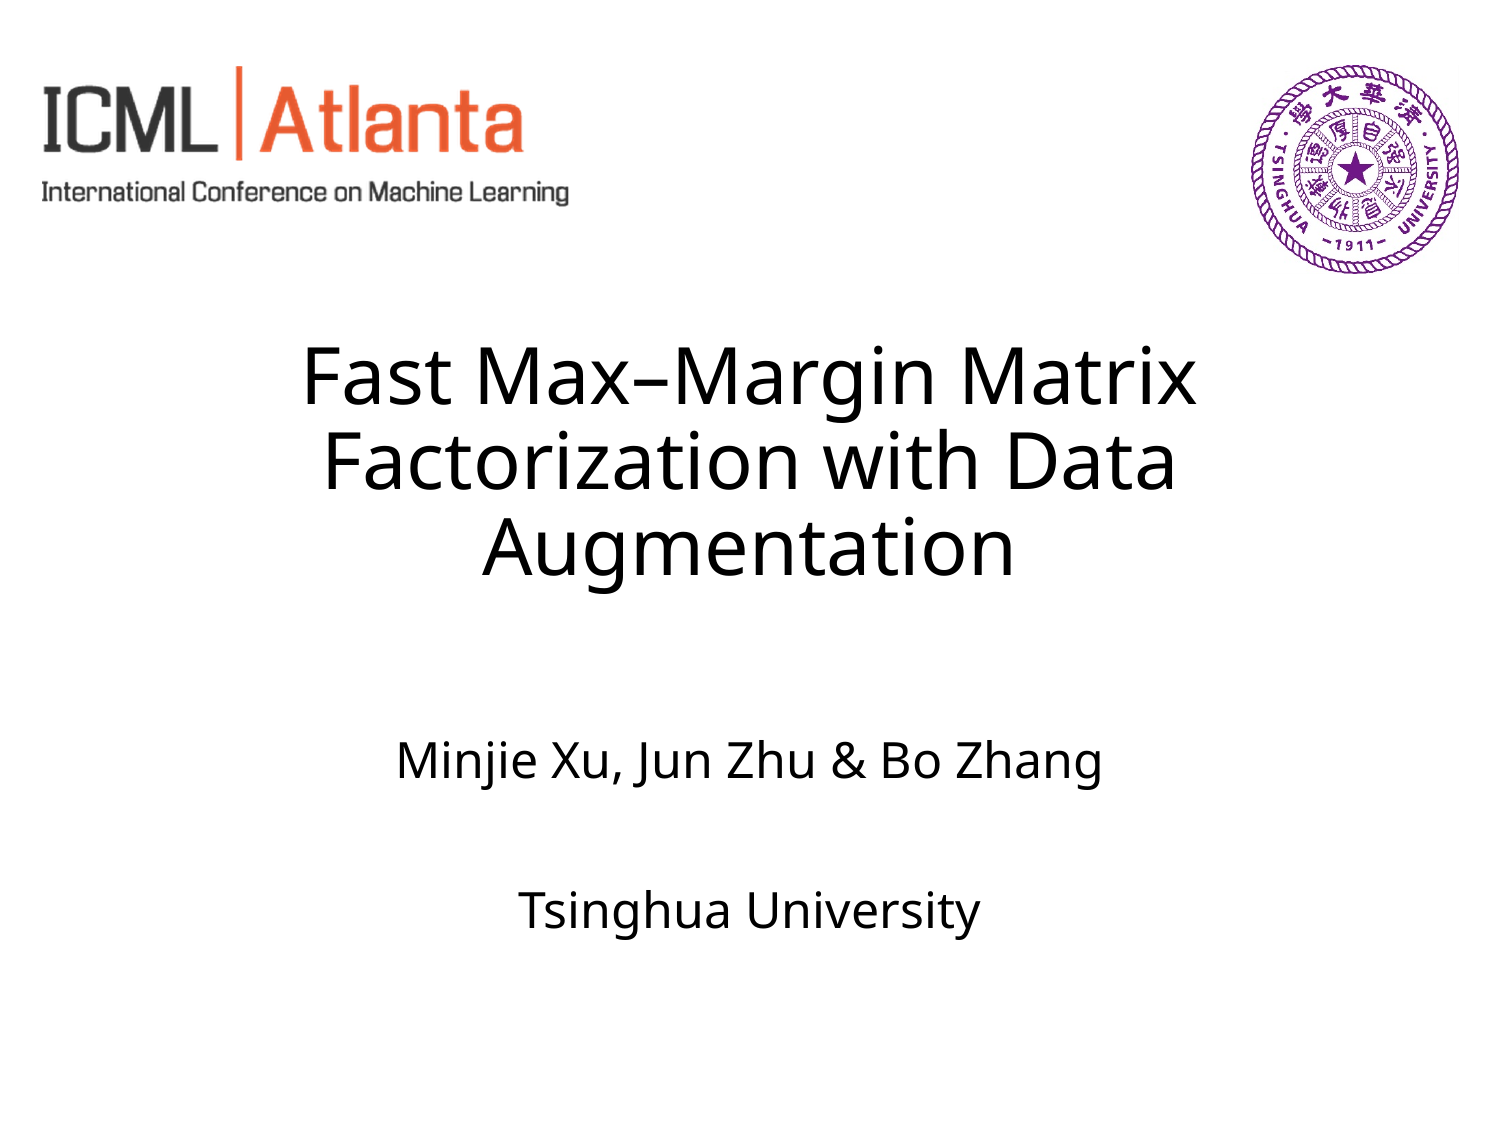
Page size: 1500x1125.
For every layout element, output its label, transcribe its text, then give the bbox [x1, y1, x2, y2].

picture [1251, 65, 1459, 274]
subtitle Minjie Xu, Jun Zhu & Bo Zhang Tsinghua University [187, 728, 1313, 964]
title Fast Max–Margin Matrix Factorization with Data Augmentation [41, 328, 1459, 514]
picture [41, 65, 569, 208]
